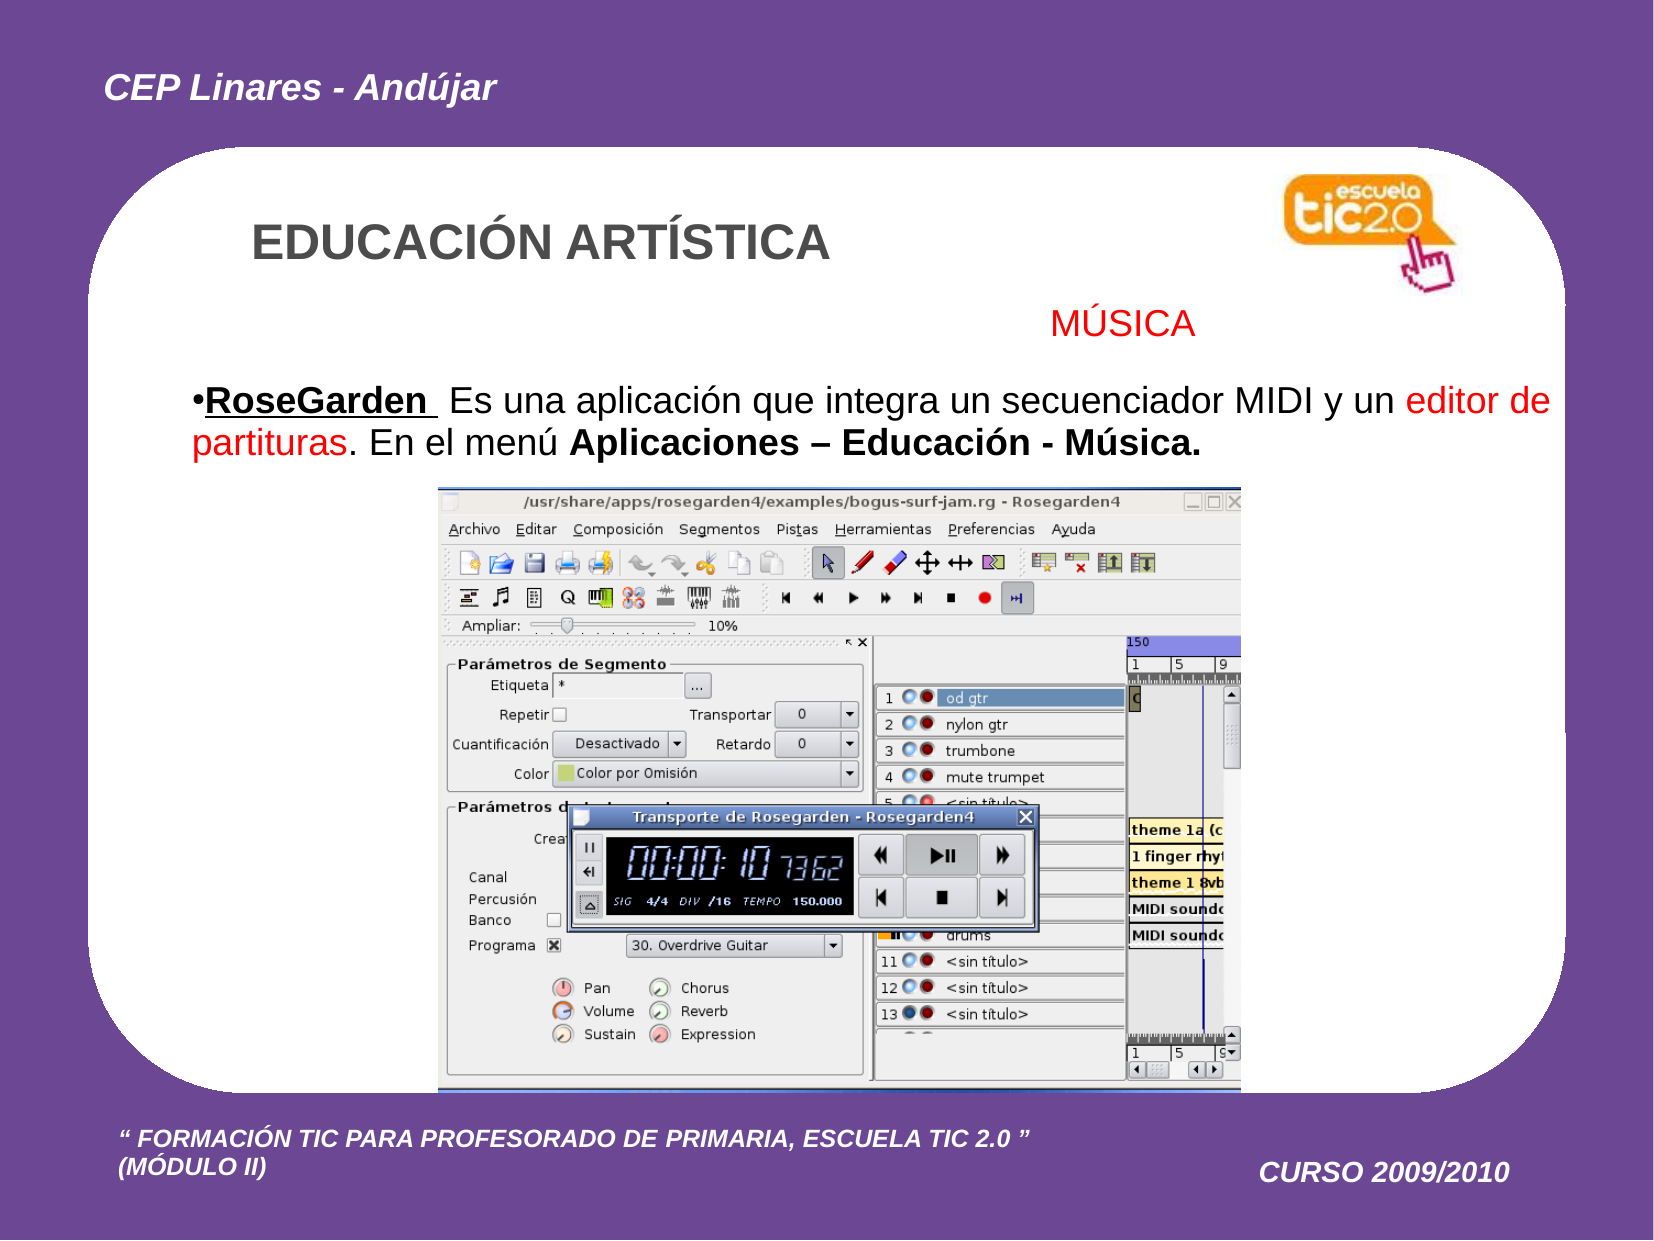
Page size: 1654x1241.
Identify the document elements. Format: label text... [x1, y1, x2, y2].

text_box RoseGarden Es una aplicación que integra un secuenciador MIDI y un editor de partituras. En el menú Aplicaciones – Educación - Música. [177, 372, 1654, 532]
picture [1272, 174, 1463, 296]
text_box EDUCACIÓN ARTÍSTICA [236, 206, 1152, 279]
text_box MÚSICA [1035, 295, 1211, 353]
picture [438, 487, 1241, 1093]
